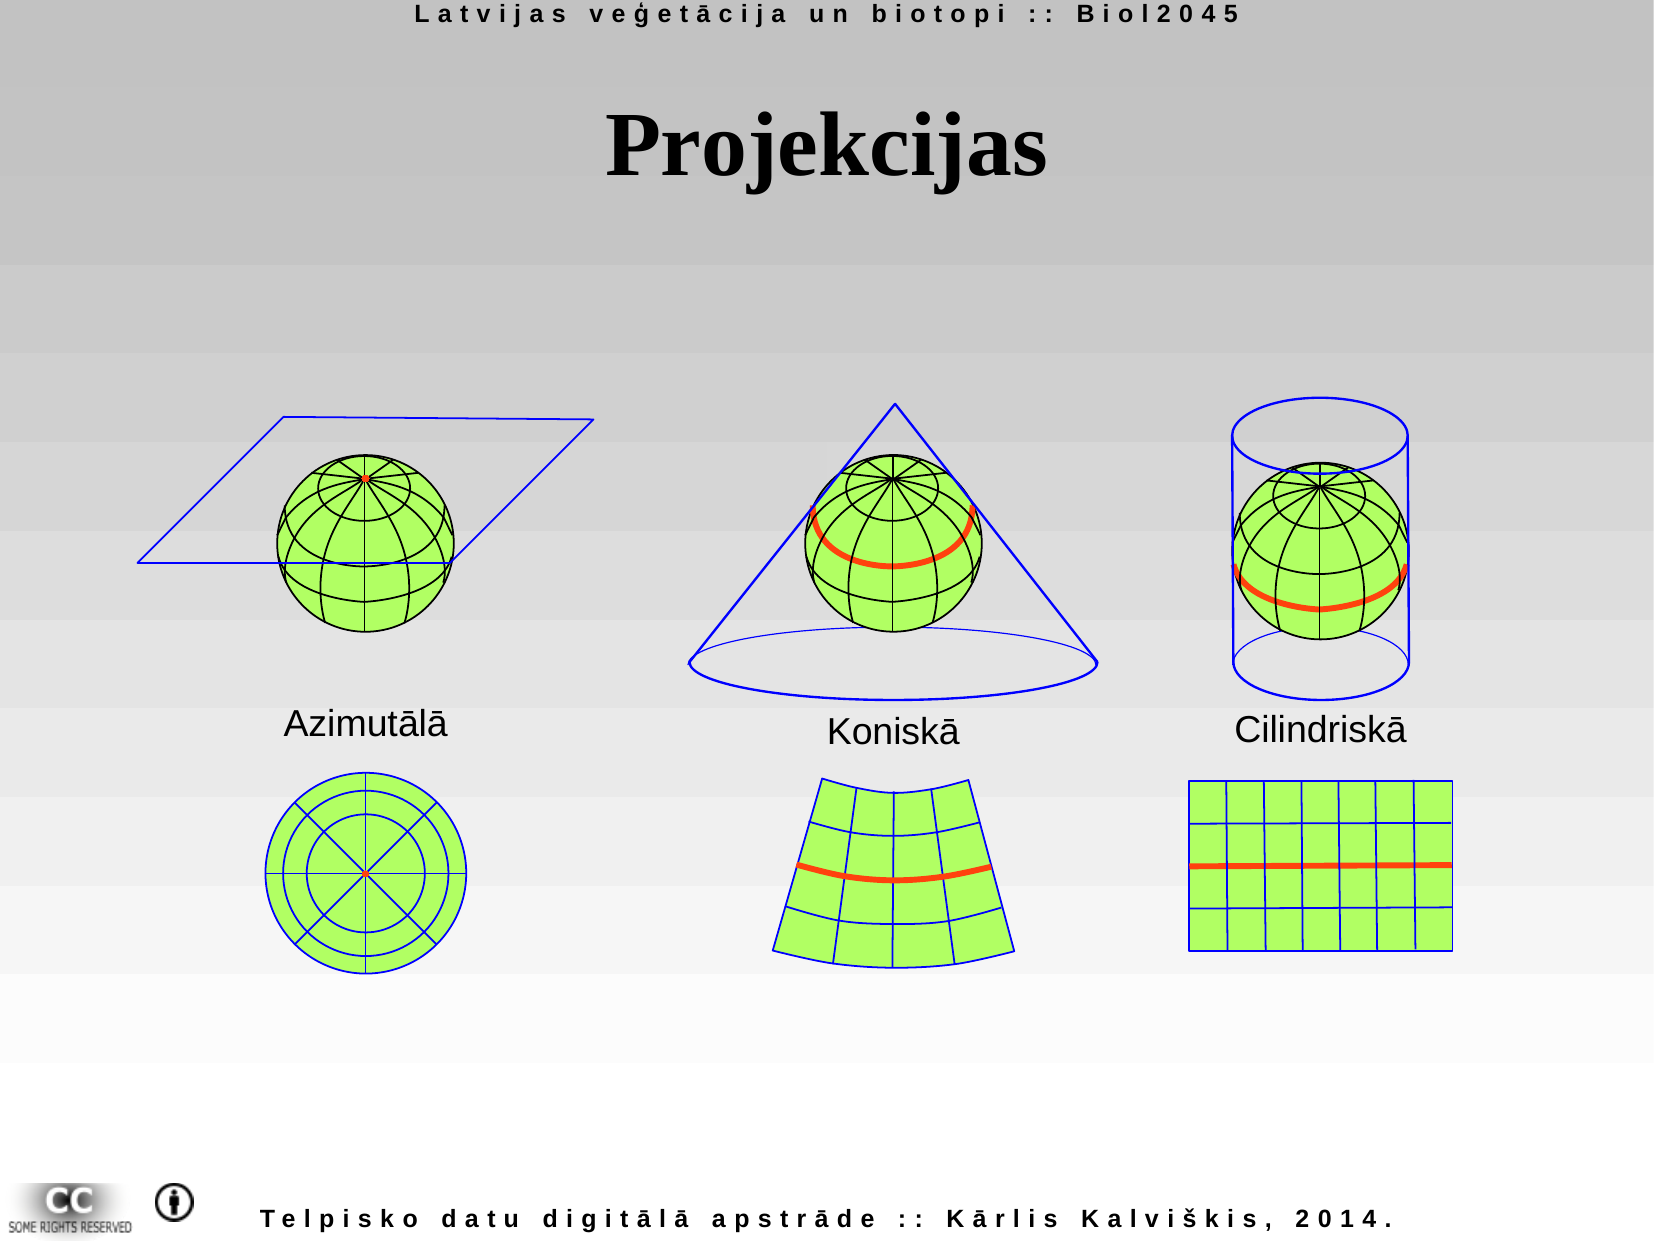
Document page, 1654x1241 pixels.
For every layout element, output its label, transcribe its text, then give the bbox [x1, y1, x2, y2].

text_box [870, 457, 892, 477]
text_box [1228, 869, 1264, 907]
text_box [285, 874, 321, 929]
text_box [840, 880, 892, 923]
text_box [1378, 869, 1414, 906]
text_box [1341, 869, 1375, 906]
text_box [894, 880, 947, 923]
text_box [1340, 825, 1375, 862]
text_box [854, 463, 885, 476]
picture [0, 287, 1654, 1241]
text_box [1303, 869, 1338, 907]
text_box [1188, 780, 1226, 907]
text_box [852, 788, 892, 834]
text_box Azimutālā [283, 702, 448, 745]
text_box [1378, 909, 1453, 951]
text_box [1269, 472, 1285, 480]
text_box [785, 868, 843, 919]
text_box [798, 823, 849, 872]
text_box [320, 457, 409, 519]
text_box [265, 804, 305, 873]
text_box [1377, 780, 1413, 822]
text_box [310, 792, 365, 829]
text_box [1306, 475, 1319, 484]
text_box [1266, 869, 1301, 907]
text_box [895, 789, 935, 834]
text_box [1266, 825, 1301, 863]
text_box [310, 918, 365, 955]
text_box [772, 908, 837, 964]
text_box [1188, 910, 1226, 951]
text_box [277, 473, 454, 562]
text_box [374, 464, 402, 476]
text_box [1340, 780, 1374, 822]
text_box [939, 824, 991, 873]
text_box [1228, 780, 1337, 822]
text_box [902, 464, 930, 476]
text_box [848, 476, 937, 519]
text_box [394, 459, 417, 473]
text_box [279, 564, 452, 632]
text_box [380, 456, 392, 460]
text_box [1415, 780, 1453, 906]
text_box [810, 778, 855, 830]
text_box [410, 817, 447, 873]
text_box [285, 818, 321, 873]
text_box [847, 834, 892, 877]
text_box [1303, 825, 1338, 862]
title Projekcijas [0, 1, 1654, 287]
text_box [313, 459, 337, 472]
text_box [296, 934, 365, 974]
text_box [410, 874, 447, 929]
text_box Cilindriskā [1234, 708, 1407, 751]
text_box [308, 816, 423, 931]
text_box [366, 935, 436, 974]
text_box Koniskā [826, 710, 961, 753]
text_box [1298, 465, 1319, 472]
text_box [1321, 465, 1342, 472]
text_box [1229, 910, 1264, 951]
text_box [895, 834, 941, 877]
text_box [1354, 471, 1372, 480]
text_box [366, 792, 422, 829]
text_box [1328, 473, 1357, 484]
text_box [921, 459, 945, 473]
text_box [933, 780, 980, 830]
text_box [1304, 909, 1339, 951]
text_box [1321, 475, 1334, 484]
text_box [908, 456, 920, 460]
text_box [366, 918, 421, 955]
text_box [945, 868, 1015, 965]
text_box [1341, 909, 1376, 951]
text_box [296, 772, 467, 943]
text_box [1275, 483, 1364, 527]
text_box [844, 459, 865, 472]
text_box [805, 474, 982, 632]
text_box [1267, 909, 1301, 951]
text_box [894, 923, 953, 968]
text_box [265, 874, 305, 943]
text_box [1377, 824, 1413, 862]
text_box [1281, 473, 1312, 484]
text_box [817, 479, 832, 498]
text_box [1228, 825, 1263, 863]
text_box [326, 463, 356, 476]
text_box [834, 922, 891, 968]
text_box [894, 457, 915, 477]
text_box [1234, 480, 1407, 640]
